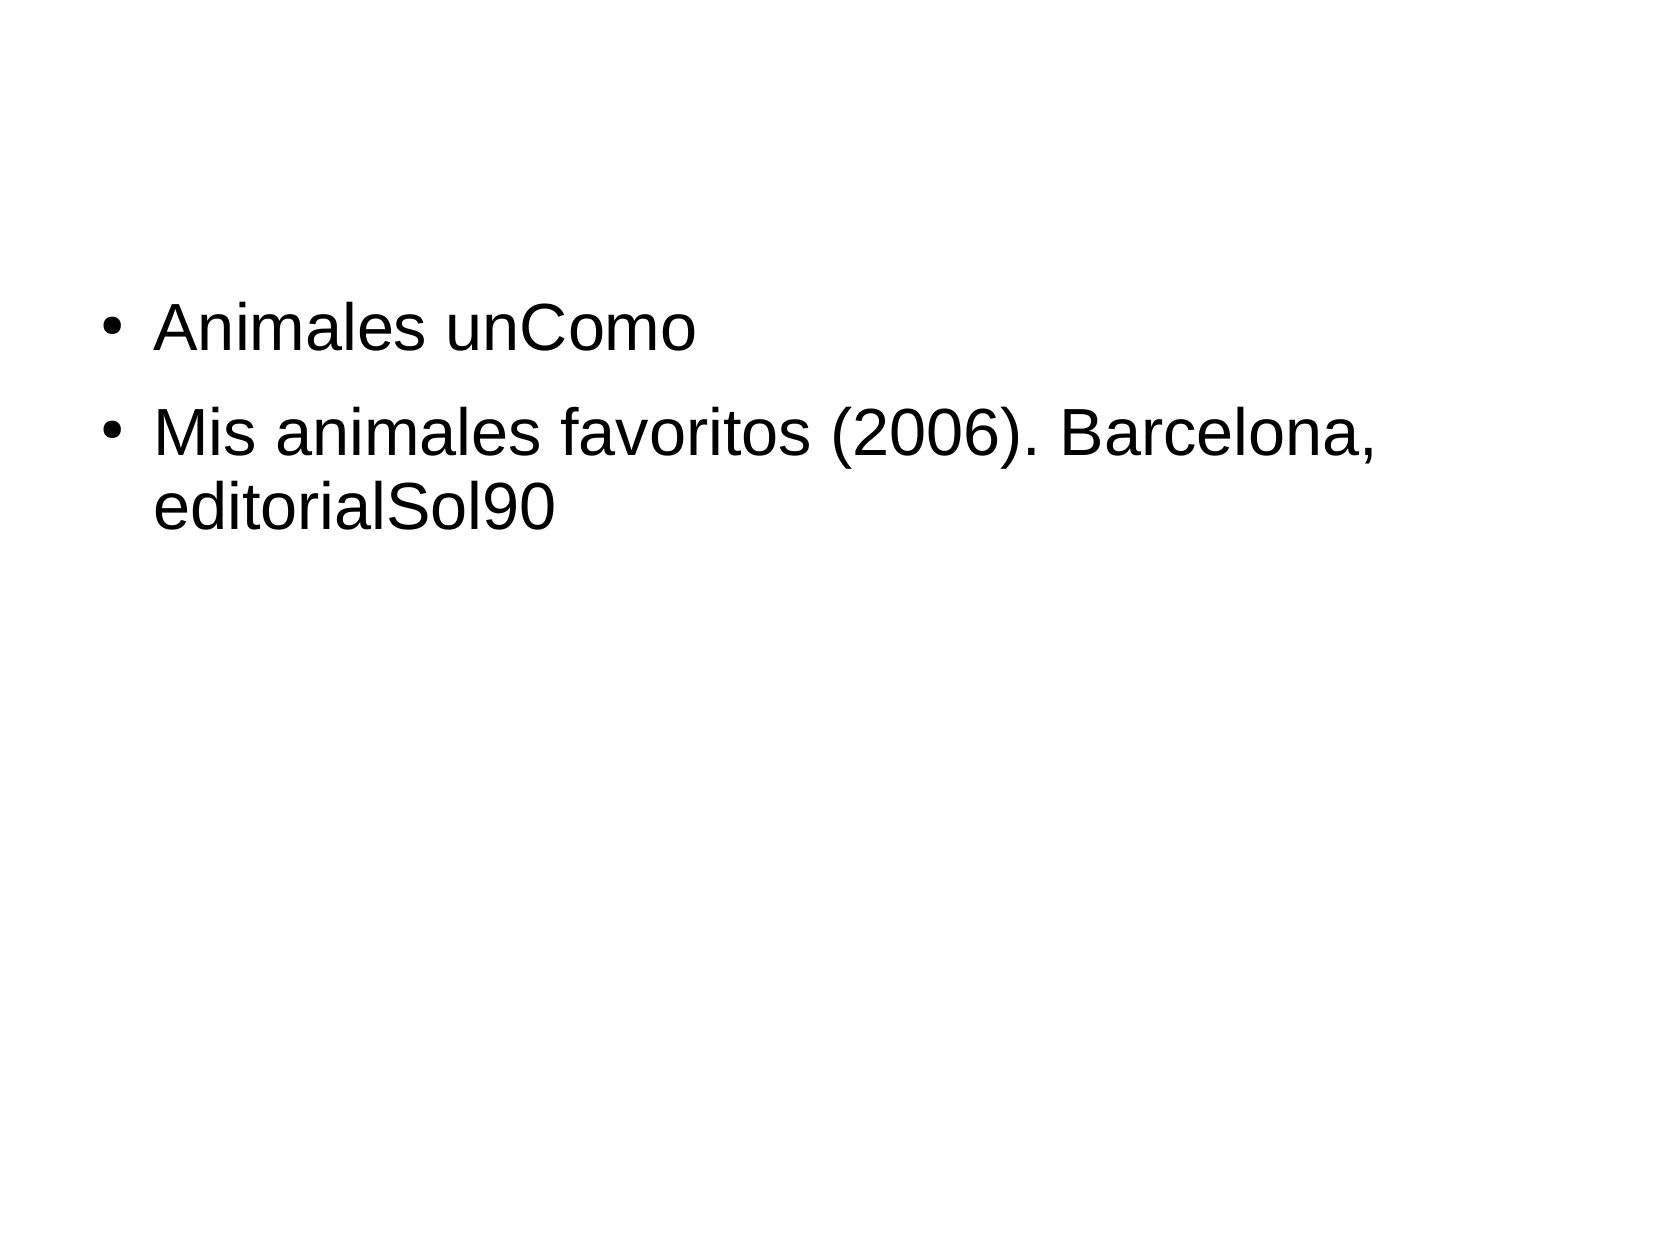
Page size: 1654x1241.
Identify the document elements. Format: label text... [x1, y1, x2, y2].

list Animales unComo Mis animales favoritos (2006). Barcelona, editorialSol90 [82, 290, 1571, 1109]
